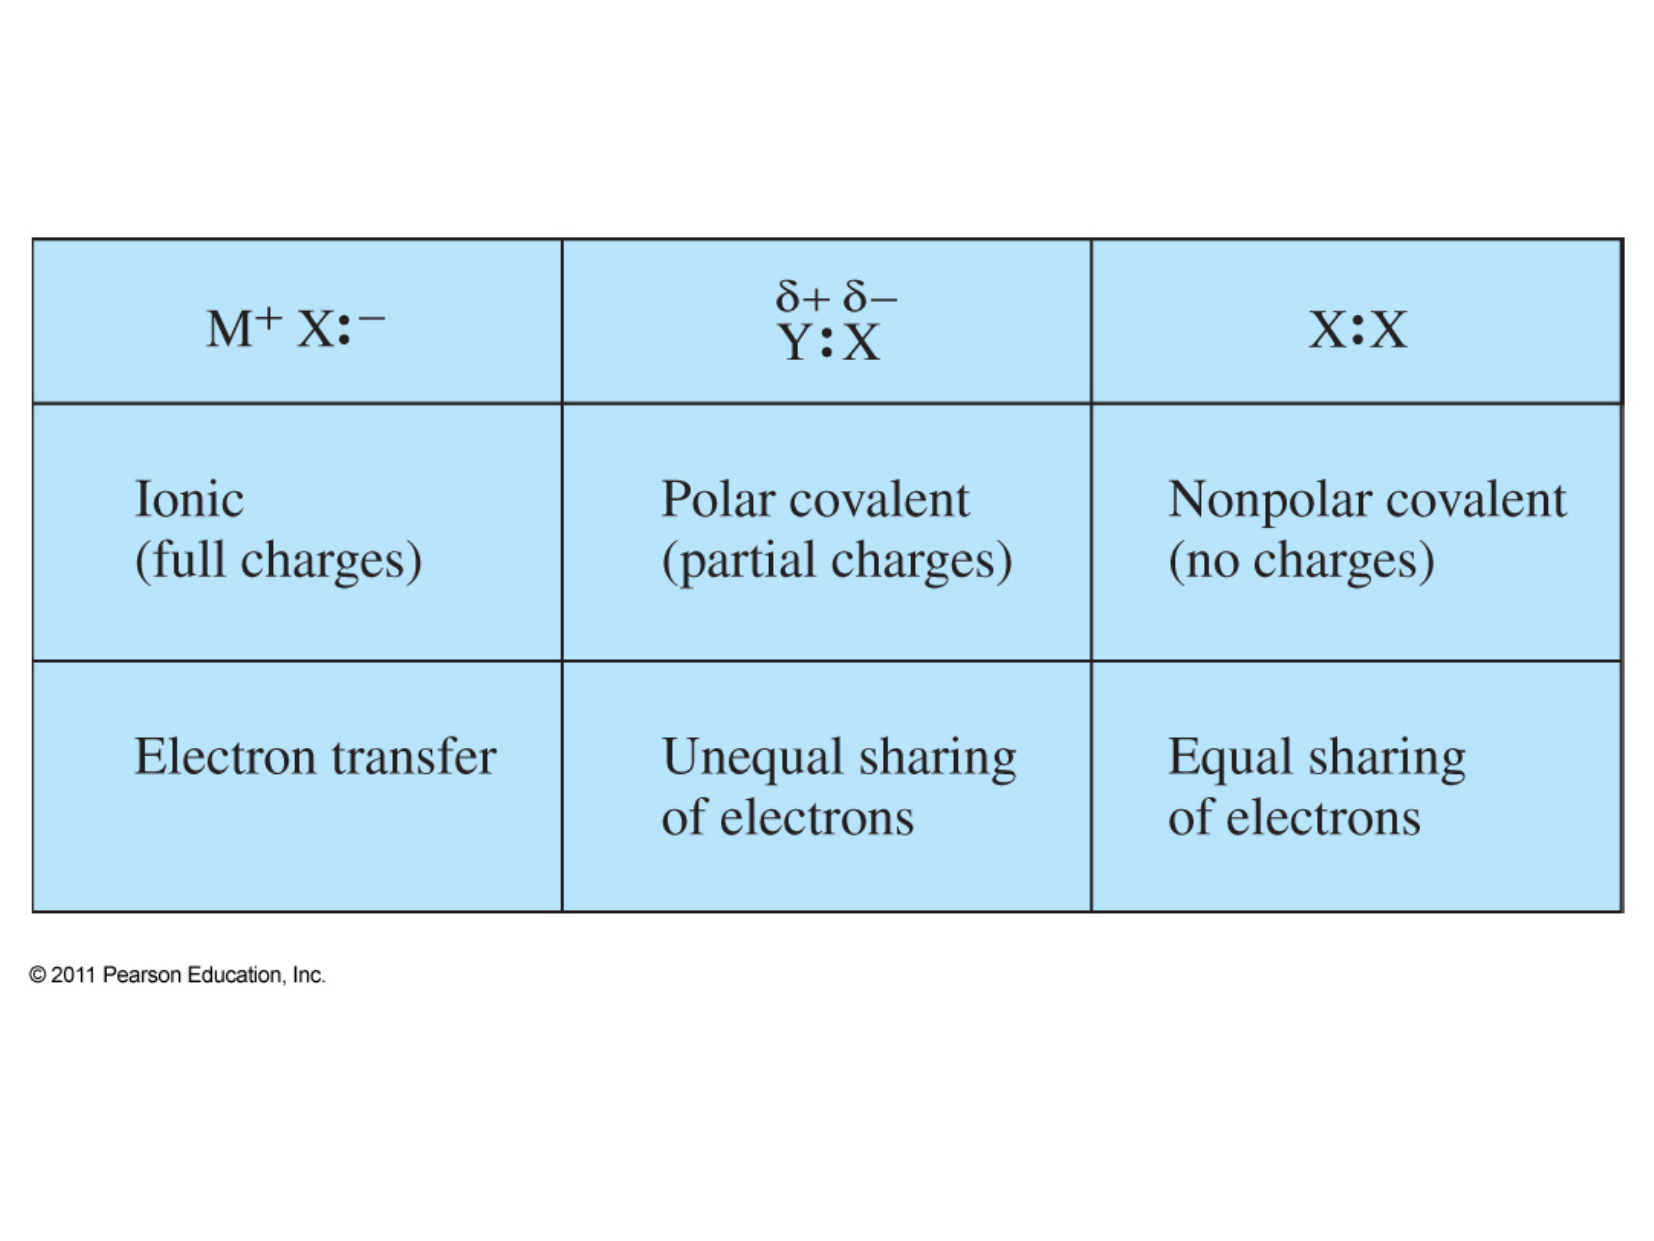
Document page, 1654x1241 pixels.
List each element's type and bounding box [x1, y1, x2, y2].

picture [0, 207, 1654, 1033]
